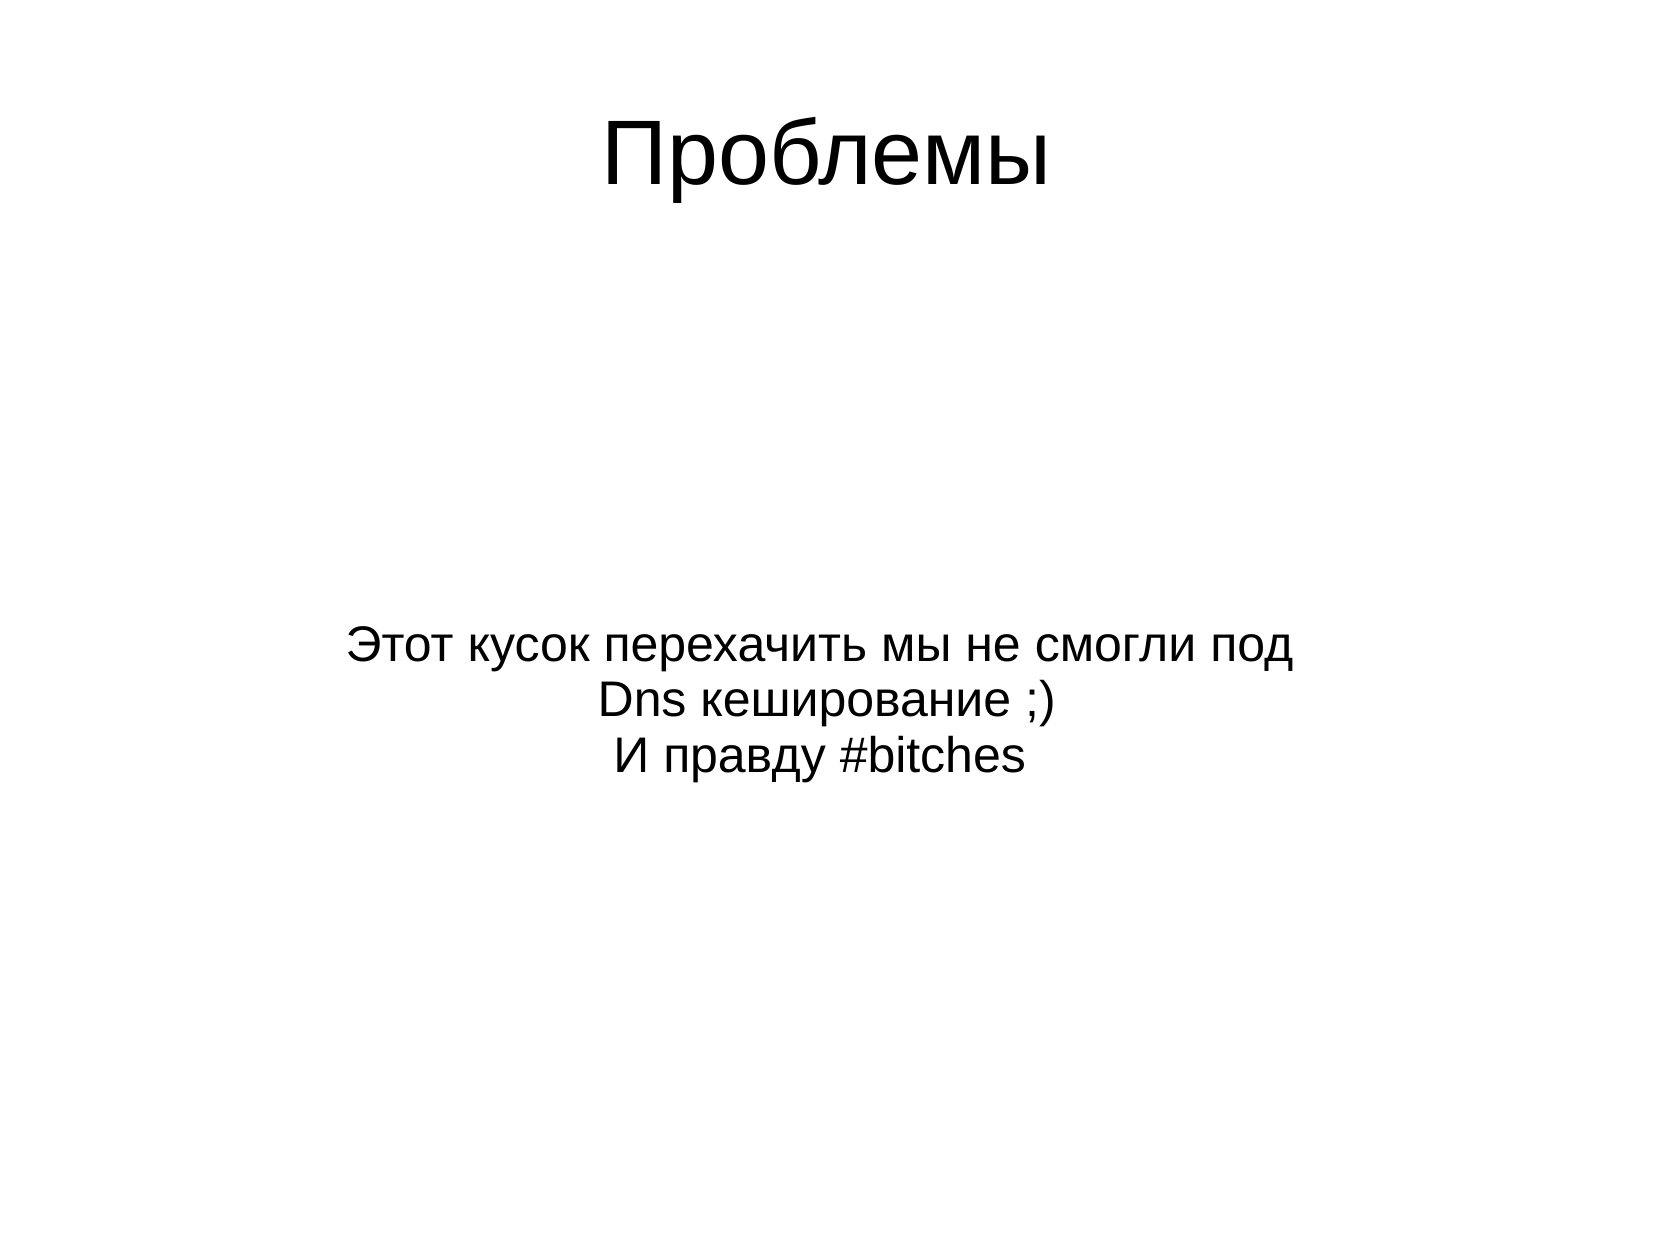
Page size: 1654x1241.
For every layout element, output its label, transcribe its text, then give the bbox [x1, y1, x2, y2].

subtitle Этот кусок перехачить мы не смогли под Dns кеширование ;) И правду #bitches [82, 297, 1571, 1102]
title Проблемы [82, 56, 1571, 250]
